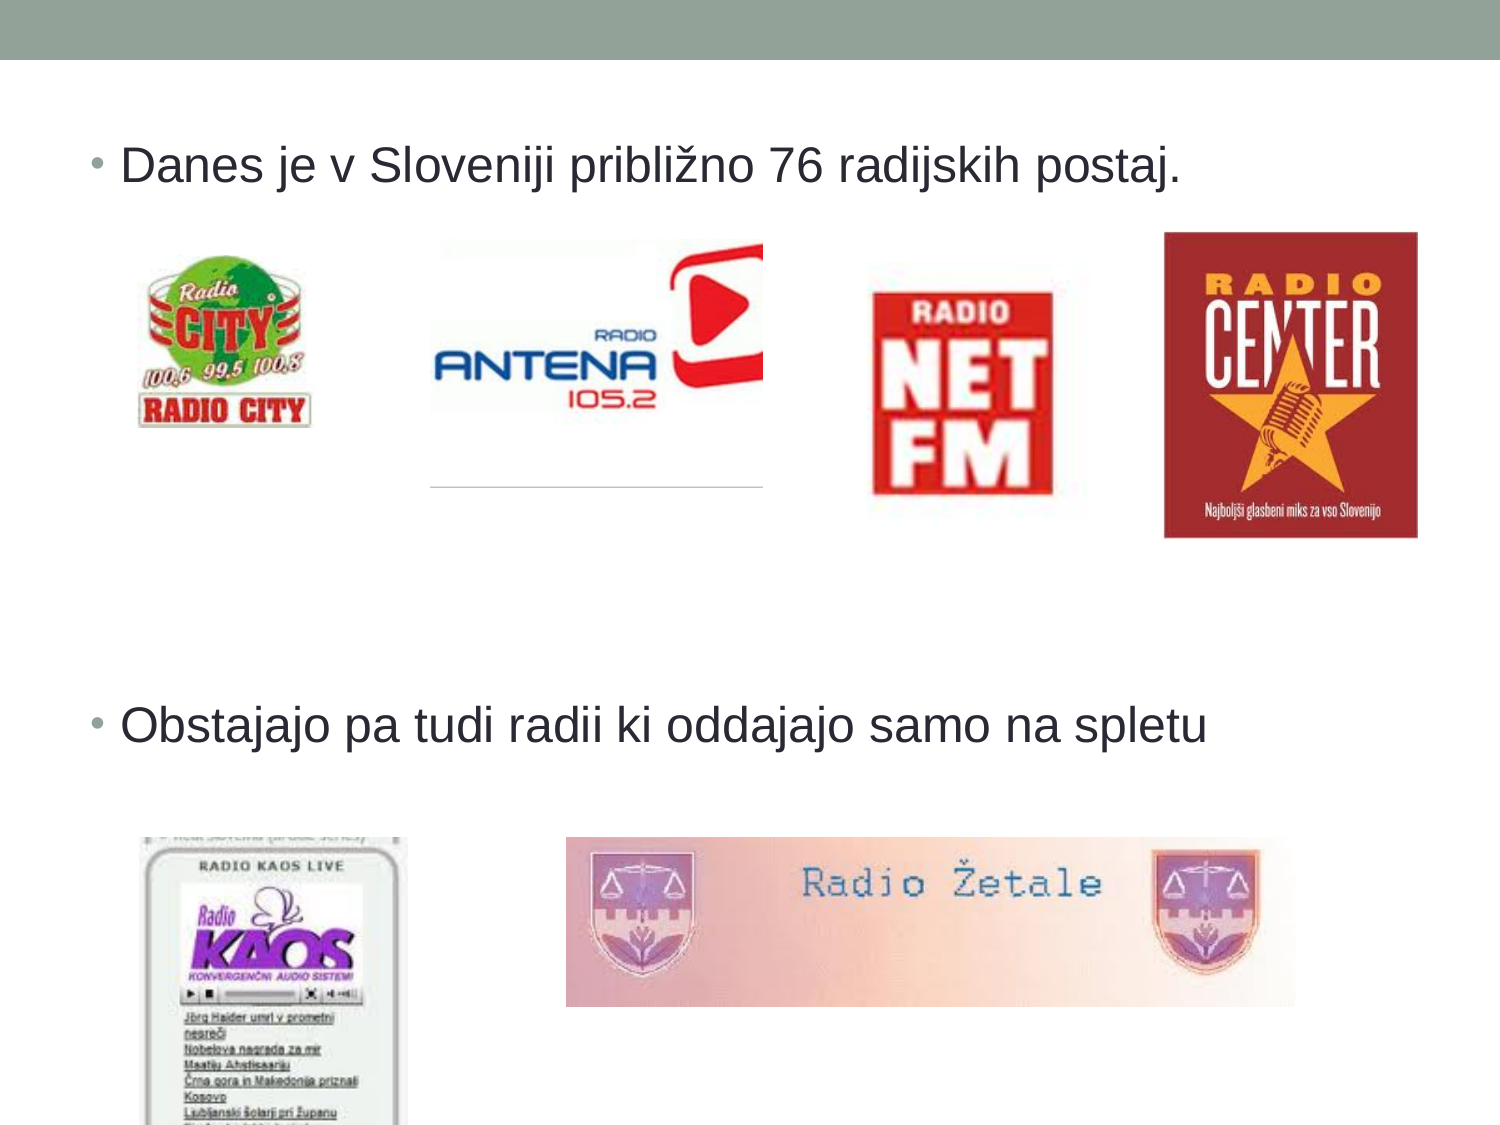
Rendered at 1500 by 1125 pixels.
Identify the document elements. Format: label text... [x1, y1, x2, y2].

picture [139, 837, 408, 1125]
picture [430, 239, 763, 488]
picture [1163, 231, 1418, 539]
picture [832, 262, 1097, 527]
picture [137, 255, 315, 428]
list Danes je v Sloveniji približno 76 radijskih postaj. Obstajajo pa tudi radii ki oddajajo samo na spletu [75, 125, 1425, 1063]
picture [566, 837, 1296, 1007]
